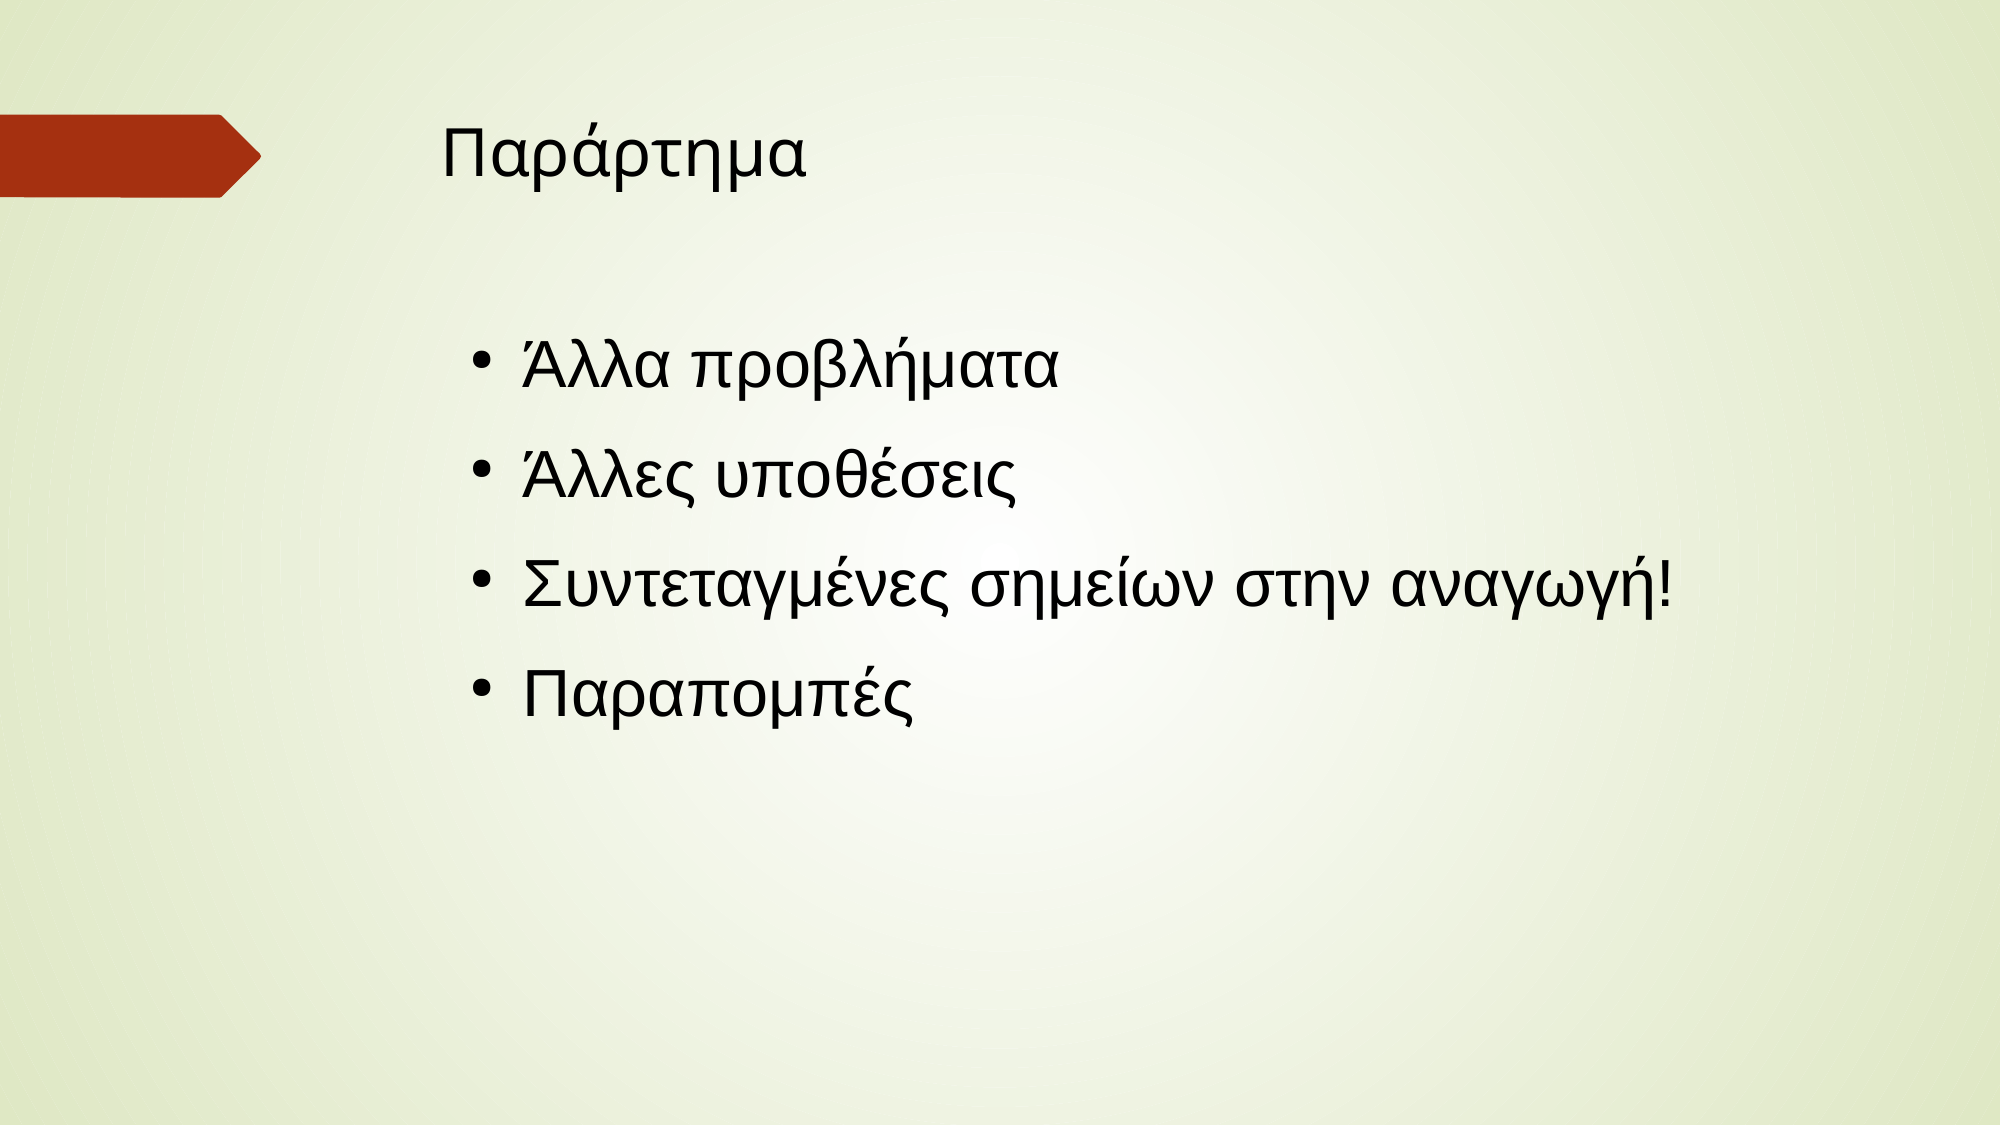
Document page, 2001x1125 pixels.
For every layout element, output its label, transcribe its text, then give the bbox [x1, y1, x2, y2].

list Άλλα προβλήματα Άλλες υποθέσεις Συντεταγμένες σημείων στην αναγωγή! Παραπομπές [437, 313, 1702, 934]
title Παράρτημα [425, 102, 1888, 313]
